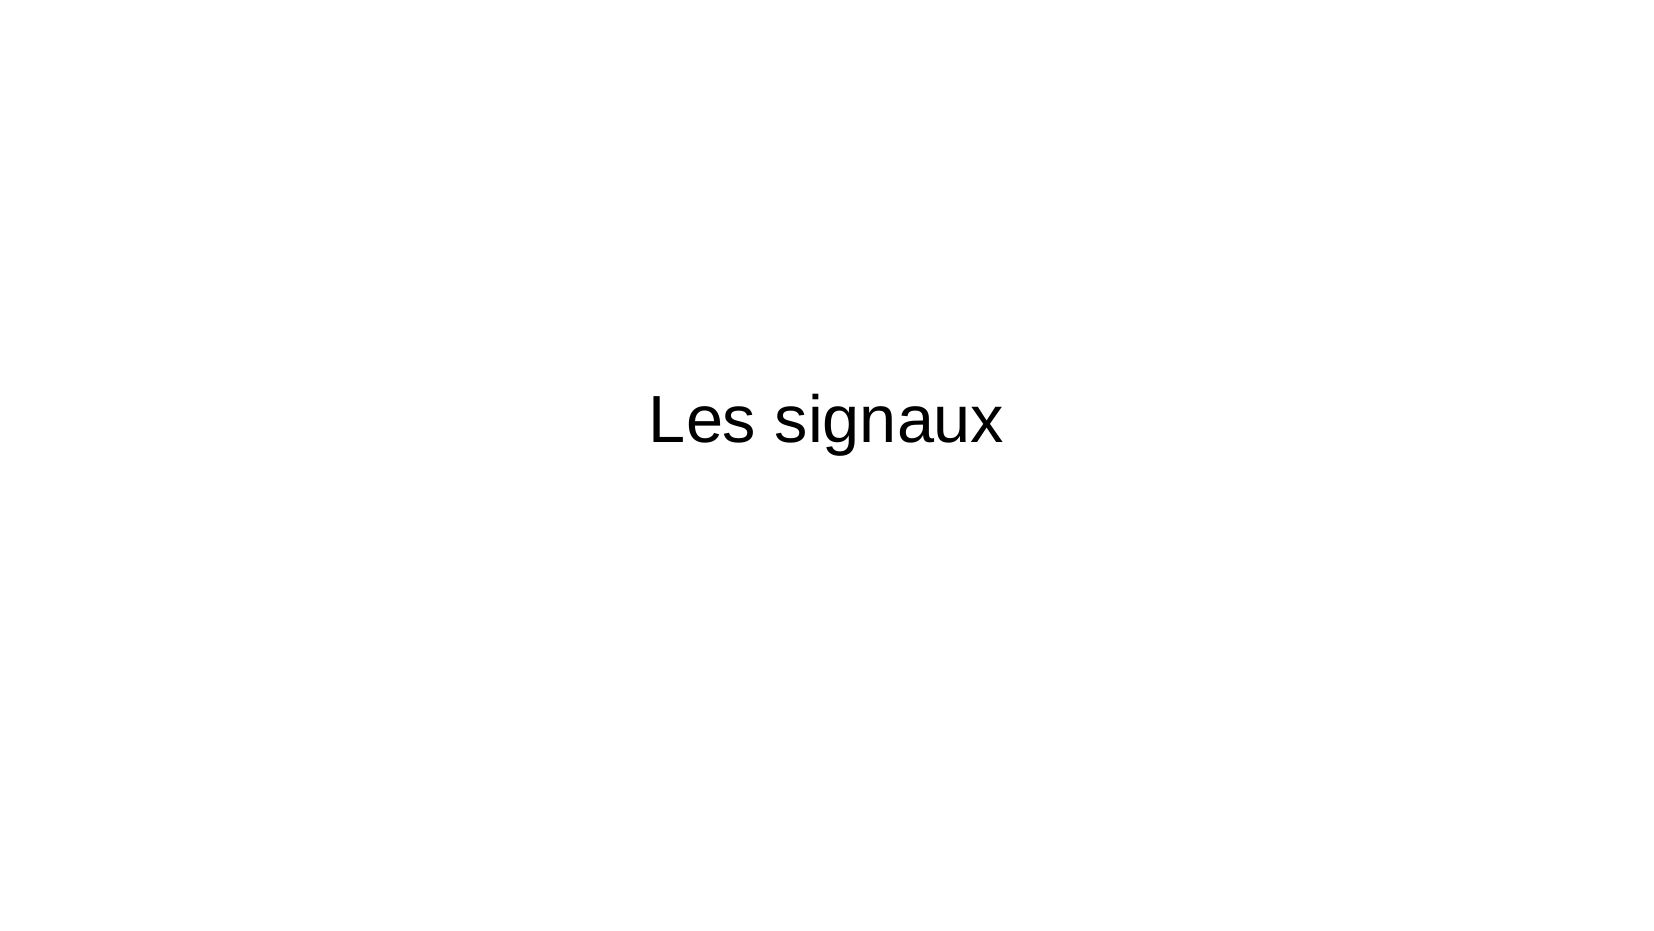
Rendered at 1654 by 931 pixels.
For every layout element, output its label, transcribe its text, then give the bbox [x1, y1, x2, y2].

subtitle Les signaux [82, 82, 1571, 758]
